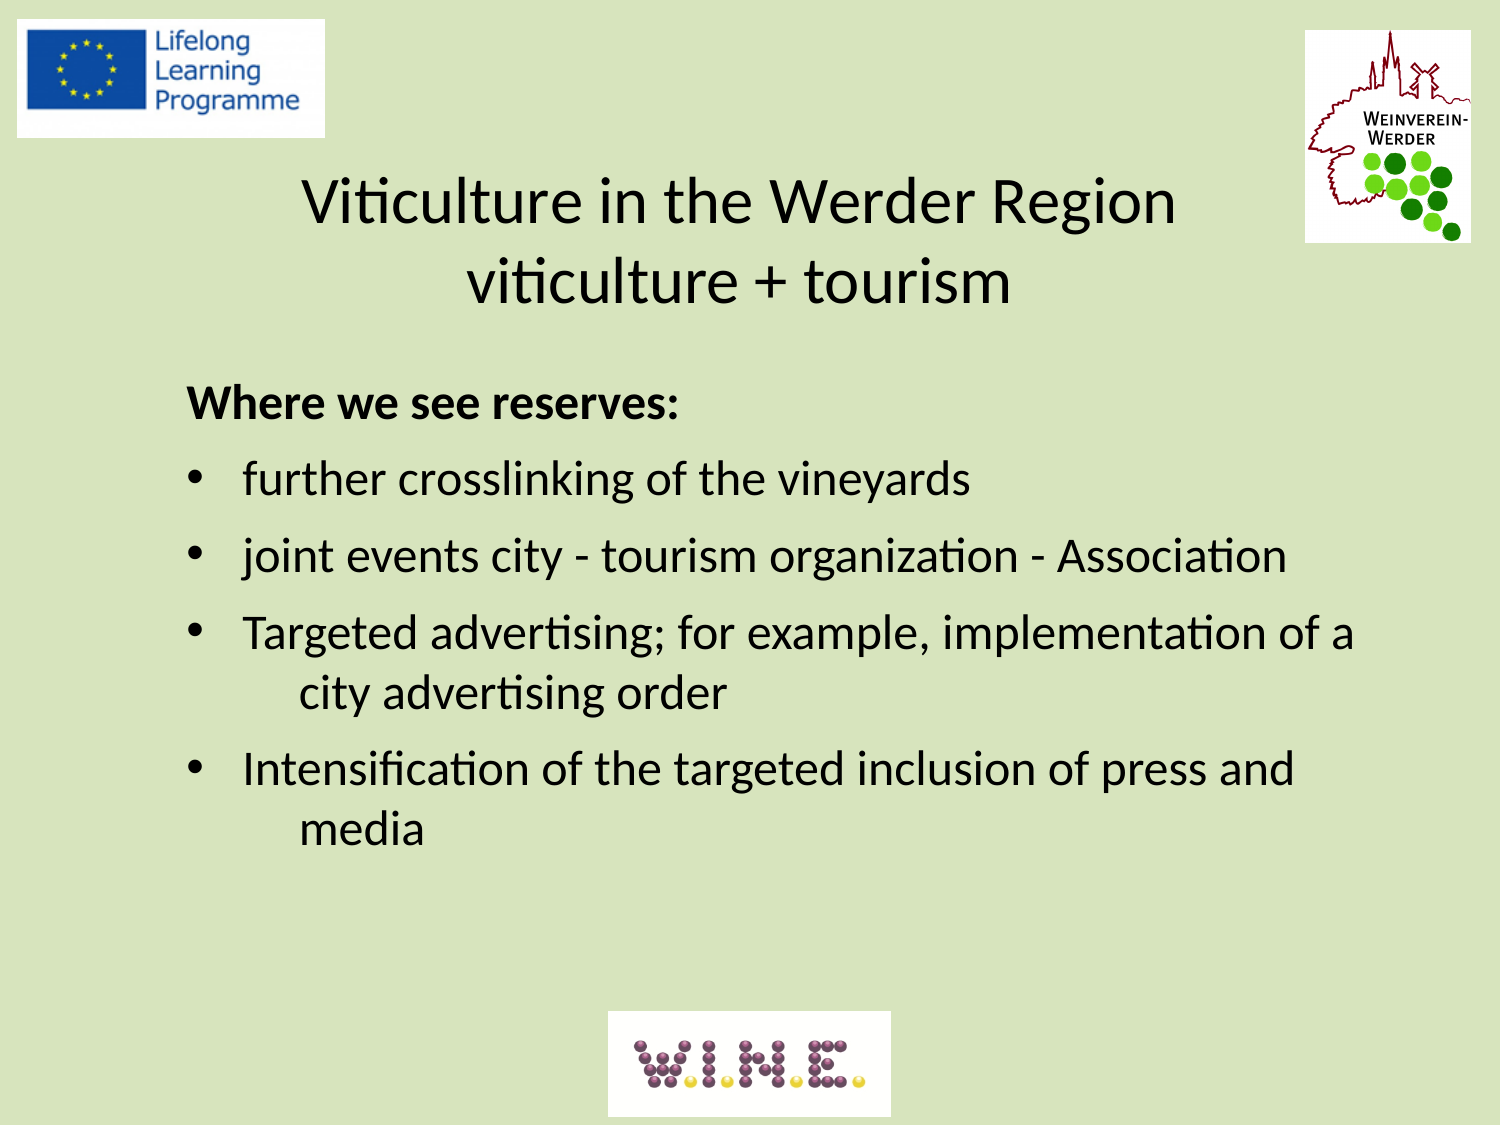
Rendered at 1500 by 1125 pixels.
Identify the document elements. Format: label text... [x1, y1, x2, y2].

picture [1305, 30, 1471, 243]
text_box Viticulture in the Werder Region viticulture + tourism [64, 149, 1415, 315]
picture [608, 1011, 891, 1117]
picture [17, 19, 325, 138]
text_box Where we see reserves: further crosslinking of the vineyards joint events city - tourism organization - Association Targeted advertising; for example, implementation of a city advertising order Intensification of the targeted inclusion of press and media [171, 361, 1426, 1006]
